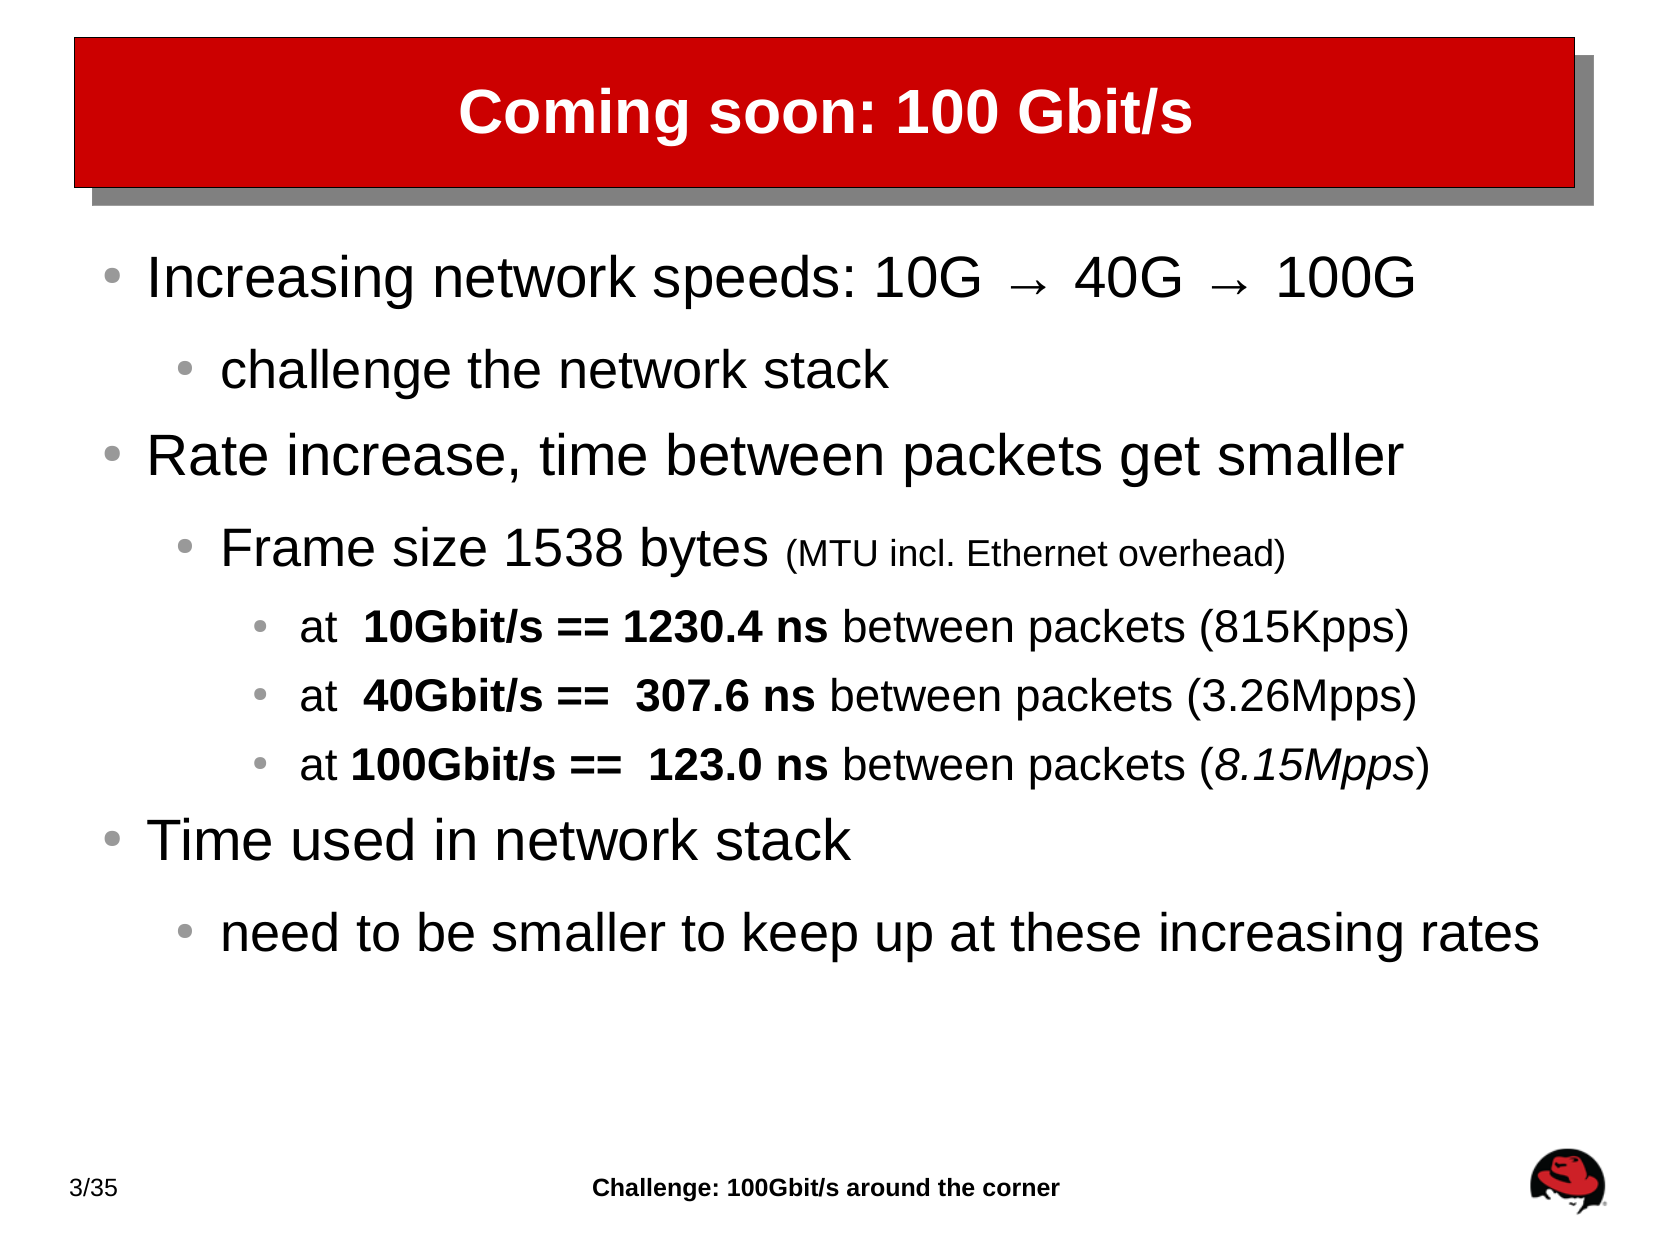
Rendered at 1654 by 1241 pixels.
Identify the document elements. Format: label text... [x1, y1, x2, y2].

text_box [82, 37, 1571, 203]
list Increasing network speeds: 10G → 40G → 100G challenge the network stack Rate increase, time between packets get smaller Frame size 1538 bytes (MTU incl. Ethernet overhead) at 10Gbit/s == 1230.4 ns between packets (815Kpps) at 40Gbit/s == 307.6 ns between packets (3.26Mpps) at 100Gbit/s == 123.0 ns between packets (8.15Mpps) Time used in network stack need to be smaller to keep up at these increasing rates [86, 244, 1575, 1059]
picture [1529, 1146, 1613, 1224]
